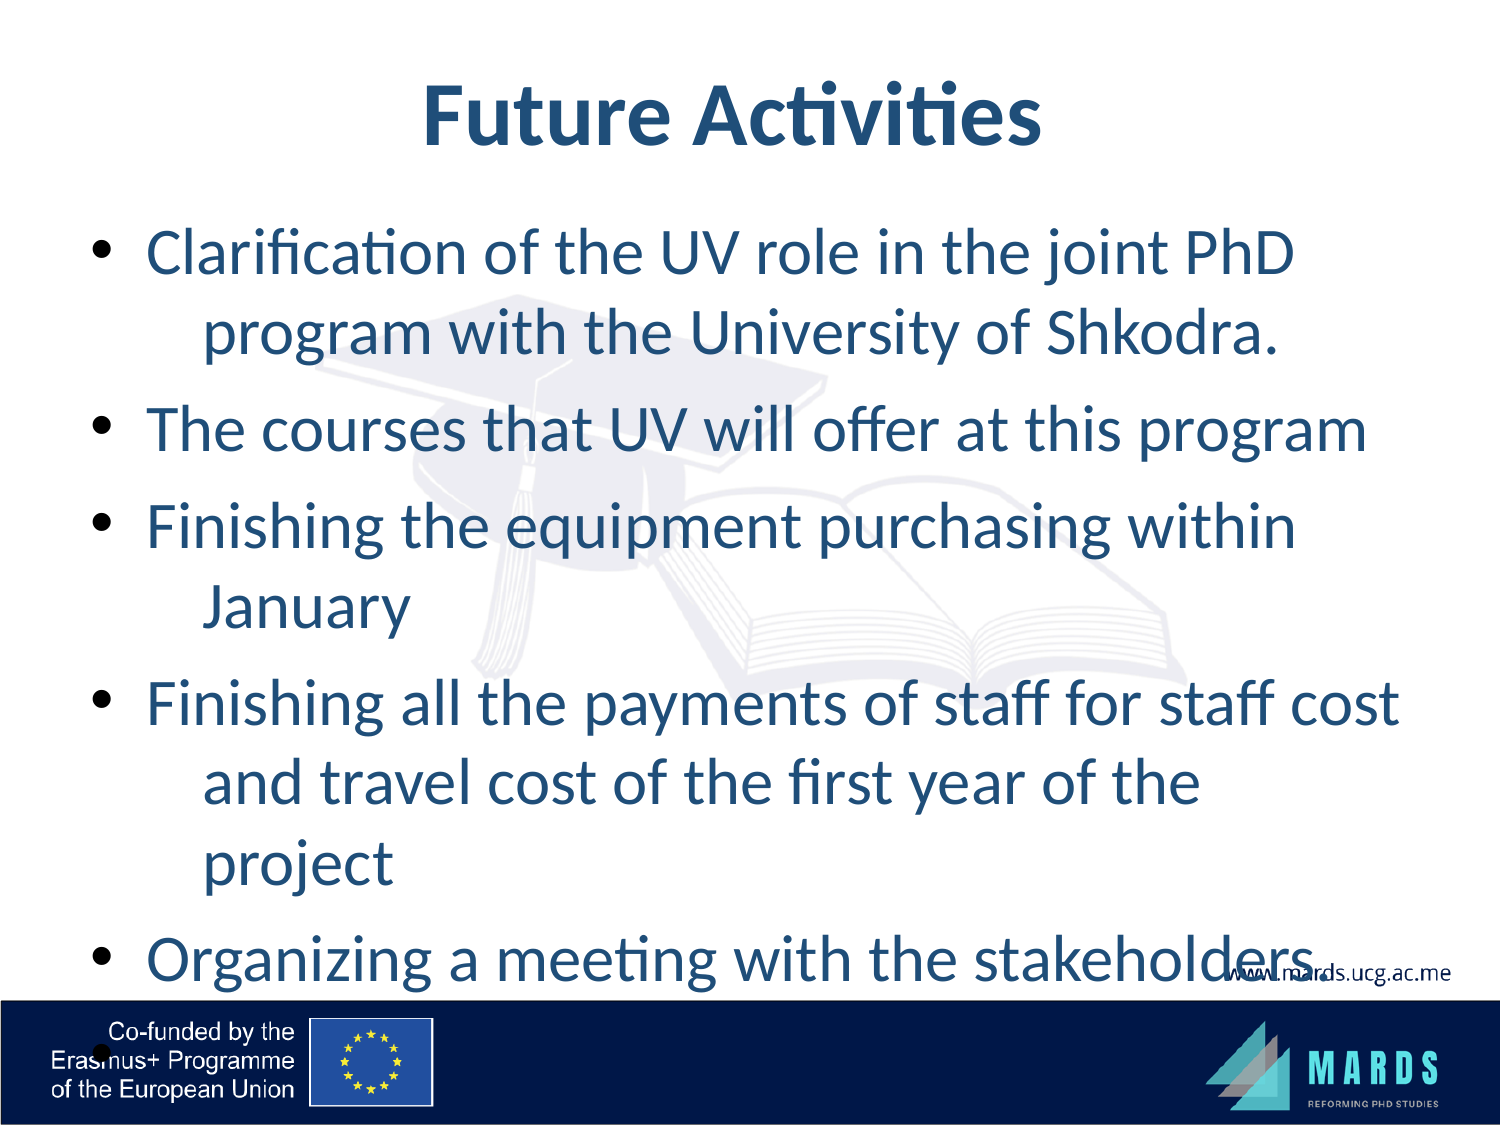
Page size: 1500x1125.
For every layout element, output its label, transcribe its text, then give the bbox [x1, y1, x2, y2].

title Future Activities [75, 45, 1391, 172]
list Clarification of the UV role in the joint PhD program with the University of Shkodra. The courses that UV will offer at this program Finishing the equipment purchasing within January Finishing all the payments of staff for staff cost and travel cost of the first year of the project Organizing a meeting with the stakeholders. [75, 200, 1426, 1005]
